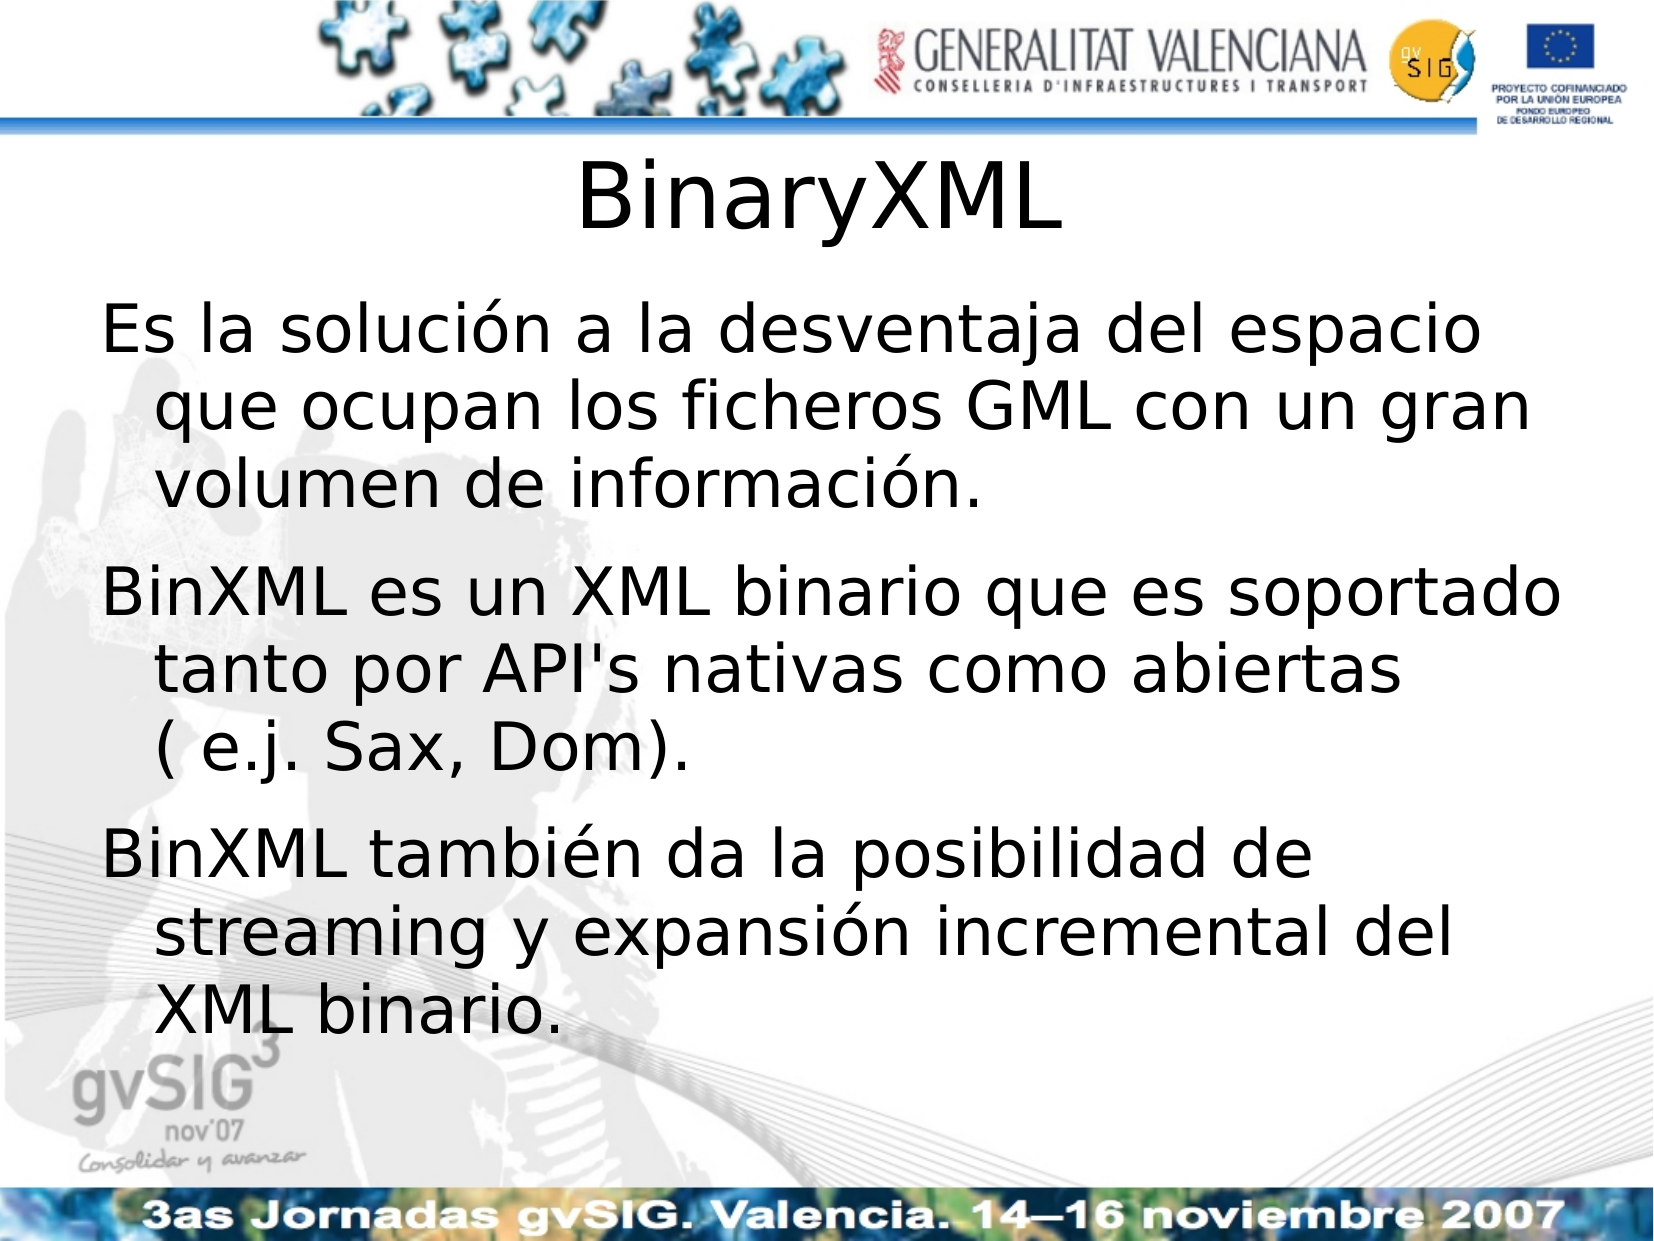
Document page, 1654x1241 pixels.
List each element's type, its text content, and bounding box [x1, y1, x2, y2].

picture [0, 0, 1654, 1241]
list Es la solución a la desventaja del espacio que ocupan los ficheros GML con un gran volumen de información. BinXML es un XML binario que es soportado tanto por API's nativas como abiertas ( e.j. Sax, Dom). BinXML también da la posibilidad de streaming y expansión incremental del XML binario. [82, 290, 1571, 1109]
title BinaryXML [75, 92, 1563, 301]
